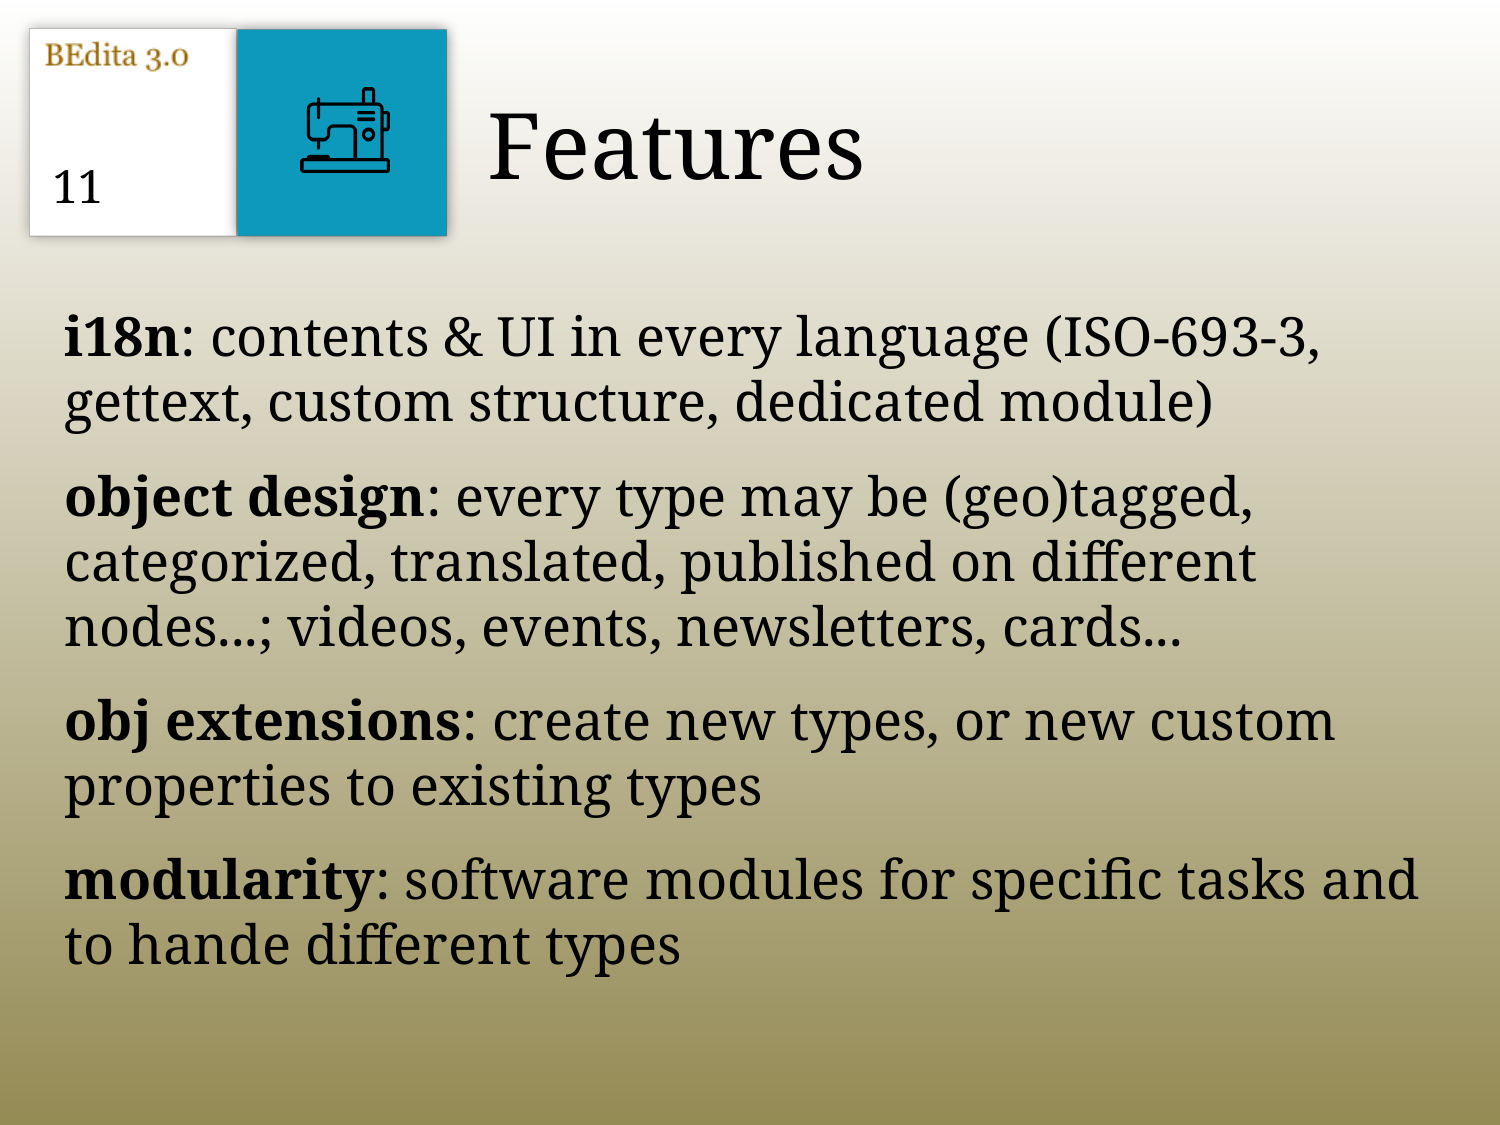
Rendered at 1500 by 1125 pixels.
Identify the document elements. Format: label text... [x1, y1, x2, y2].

text_box i18n: contents & UI in every language (ISO-693-3, gettext, custom structure, dedicated module) object design: every type may be (geo)tagged, categorized, translated, published on different nodes...; videos, events, newsletters, cards... obj extensions: create new types, or new custom properties to existing types modularity: software modules for specific tasks and to hande different types [50, 295, 1476, 1088]
text_box Features [472, 48, 1349, 237]
picture [0, 0, 462, 266]
text_box <numero> [37, 147, 119, 207]
